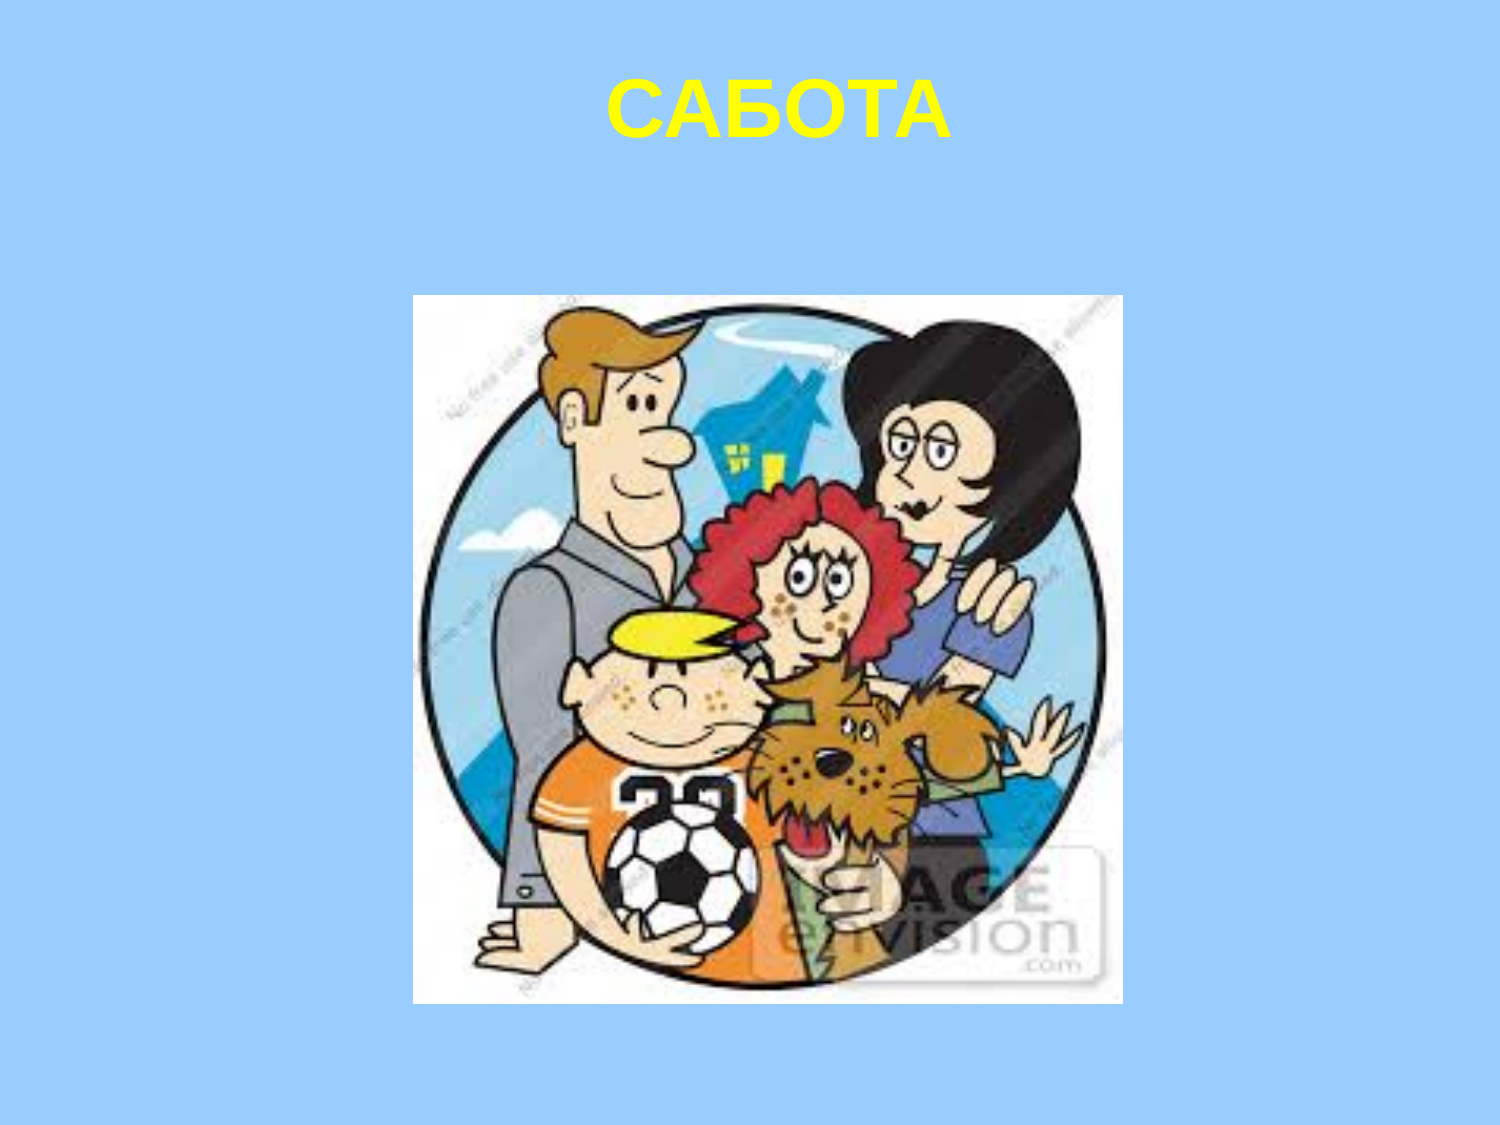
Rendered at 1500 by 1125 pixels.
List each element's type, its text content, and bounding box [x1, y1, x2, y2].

text_box САБОТА [590, 55, 976, 207]
picture [413, 295, 1123, 1004]
